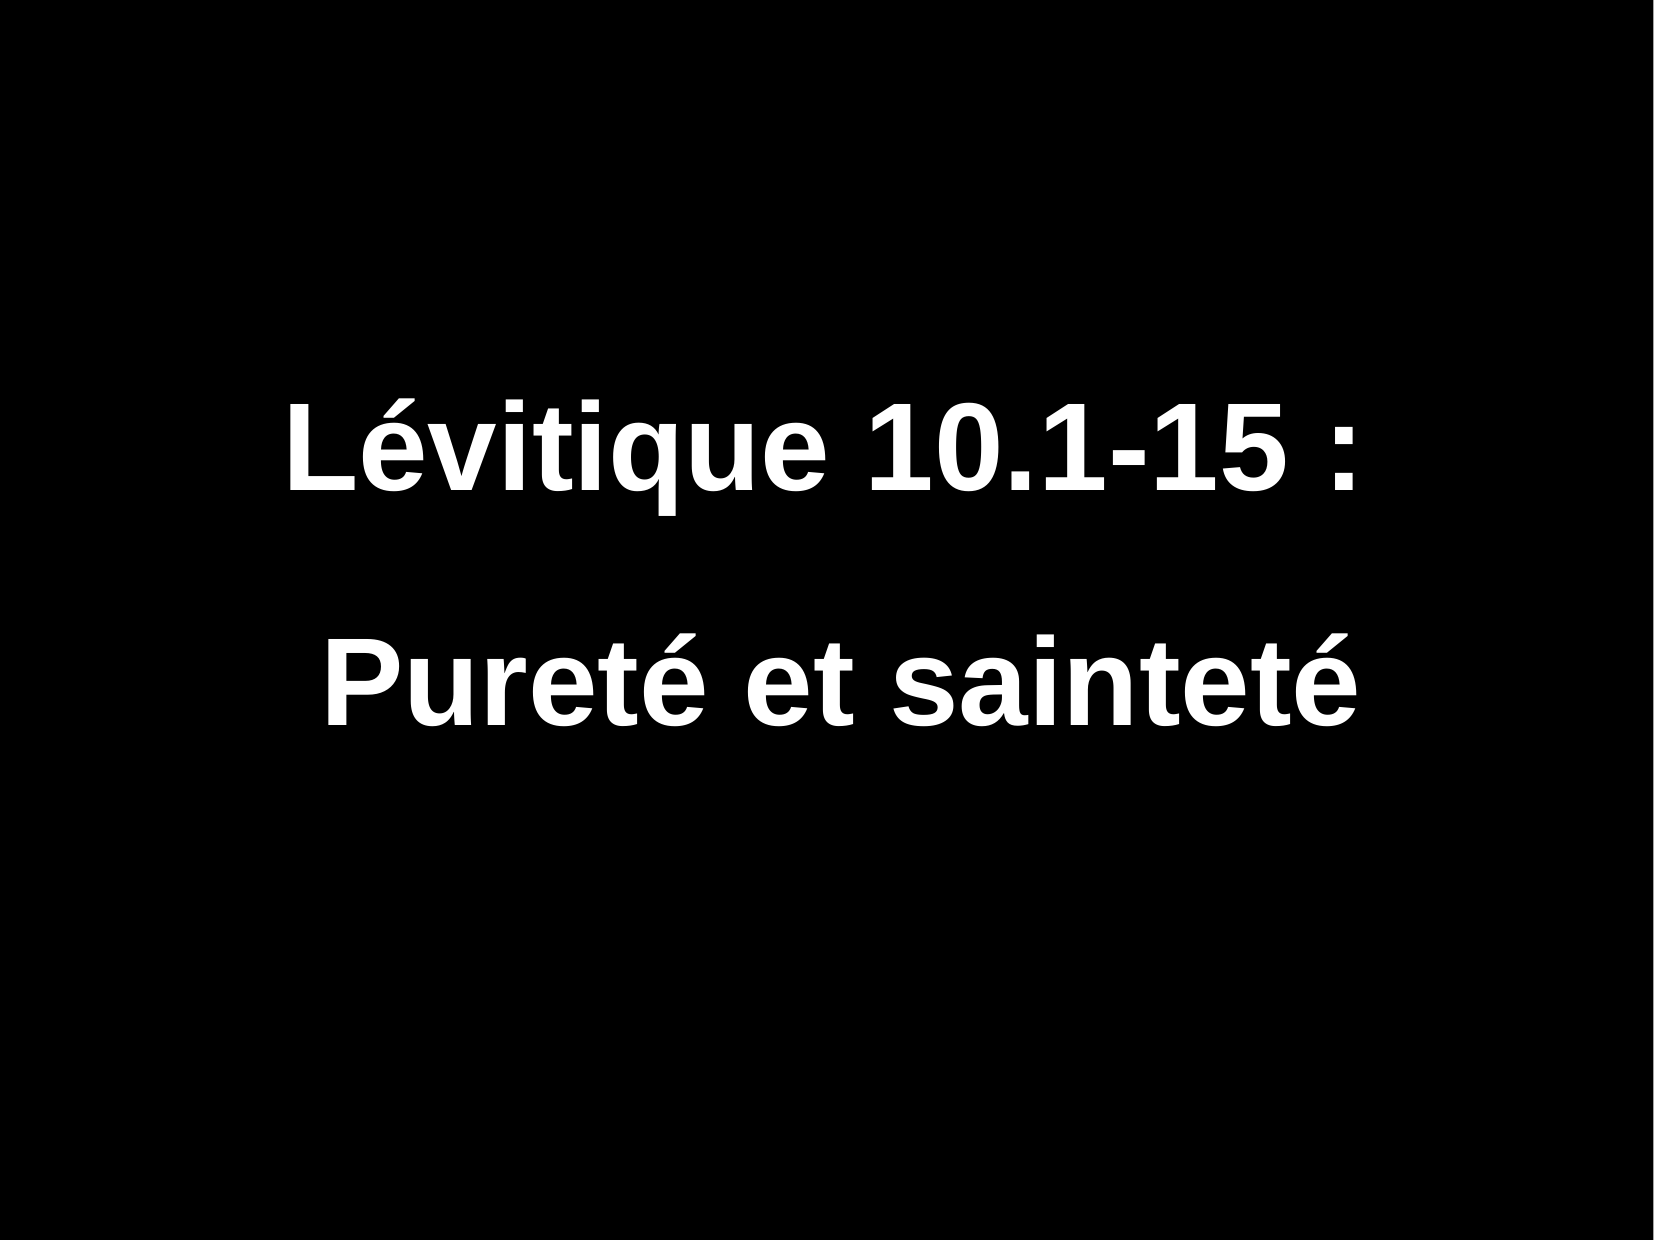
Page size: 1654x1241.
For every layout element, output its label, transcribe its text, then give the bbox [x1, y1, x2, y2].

text_box Lévitique 10.1-15 : Pureté et sainteté [88, 389, 1595, 833]
